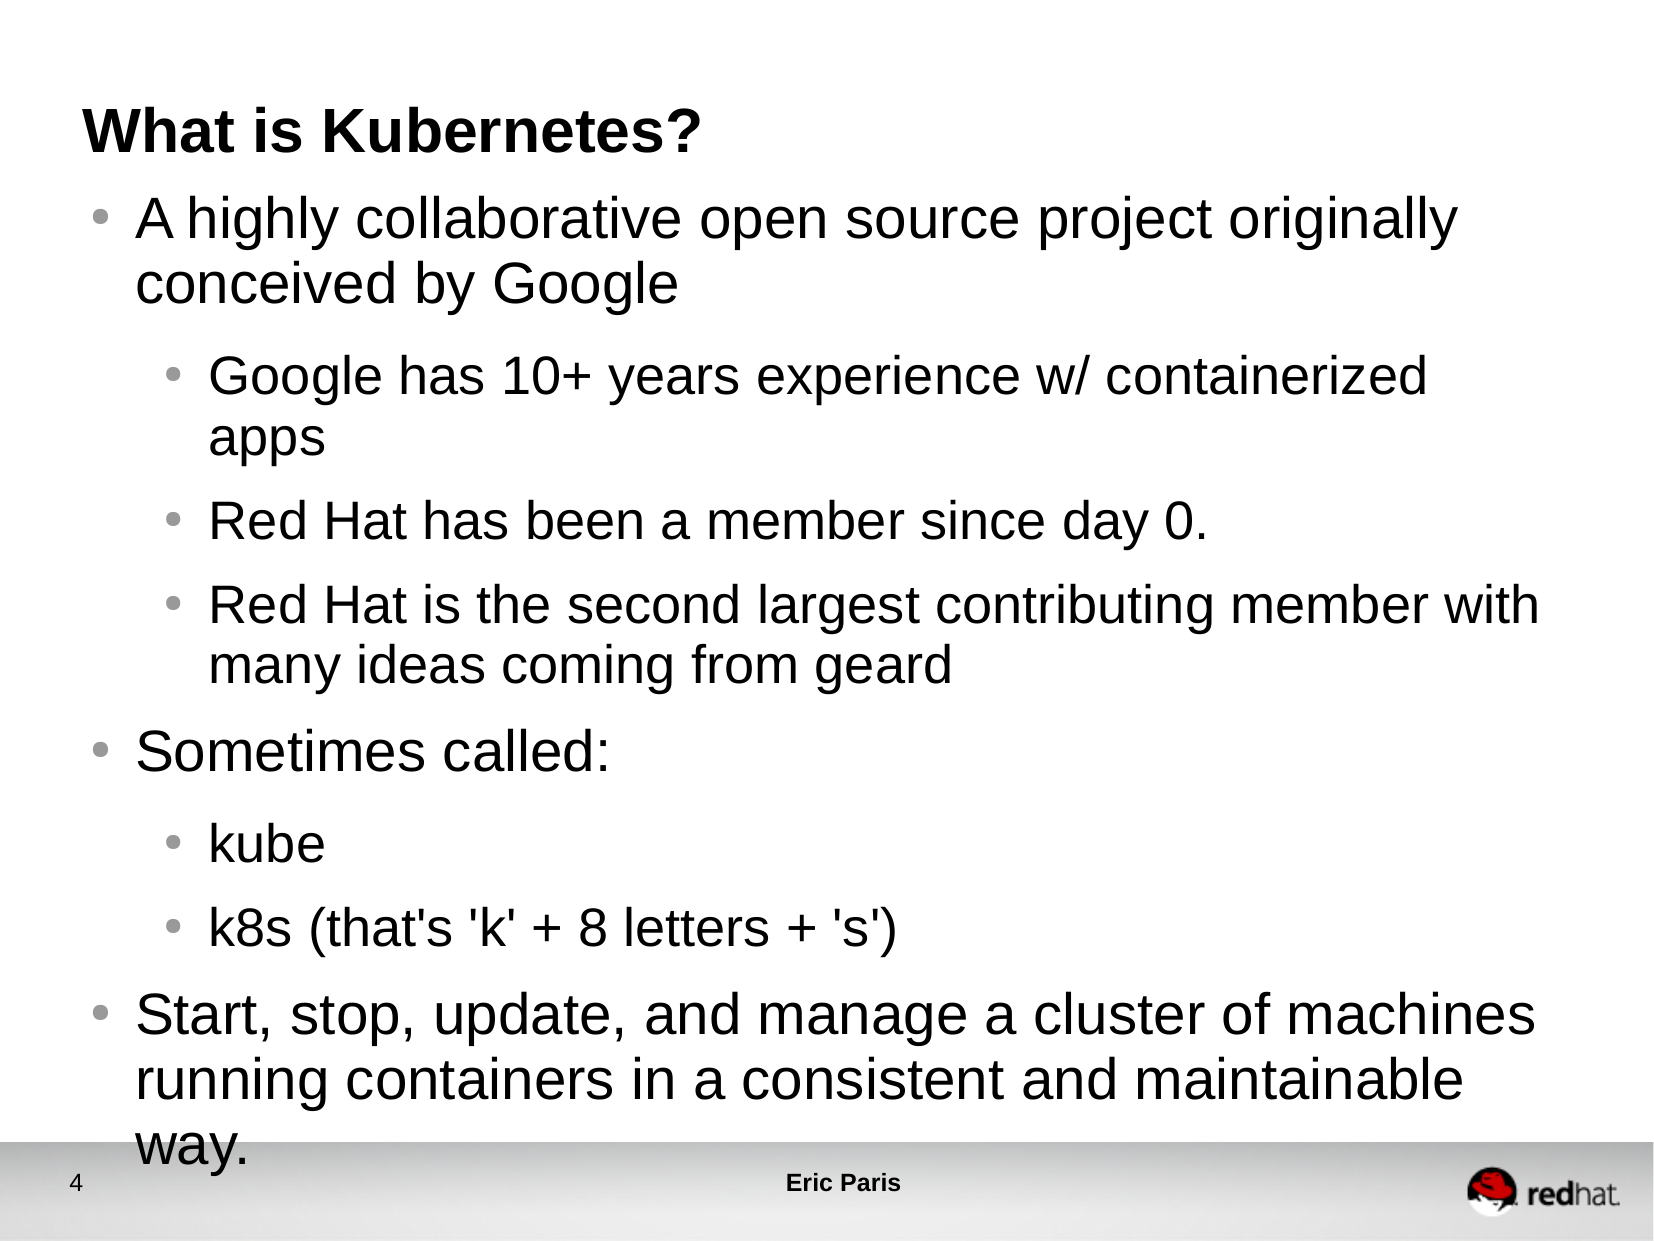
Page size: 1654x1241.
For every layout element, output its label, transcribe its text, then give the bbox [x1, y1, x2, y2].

picture [142, 1142, 151, 1159]
list A highly collaborative open source project originally conceived by Google Google has 10+ years experience w/ containerized apps Red Hat has been a member since day 0. Red Hat is the second largest contributing member with many ideas coming from geard Sometimes called: kube k8s (that's 'k' + 8 letters + 's') Start, stop, update, and manage a cluster of machines running containers in a consistent and maintainable way. [75, 185, 1564, 1117]
title What is Kubernetes? [82, 37, 1571, 226]
picture [184, 1149, 199, 1161]
picture [161, 1142, 170, 1160]
picture [0, 1142, 1654, 1241]
picture [218, 1142, 229, 1157]
